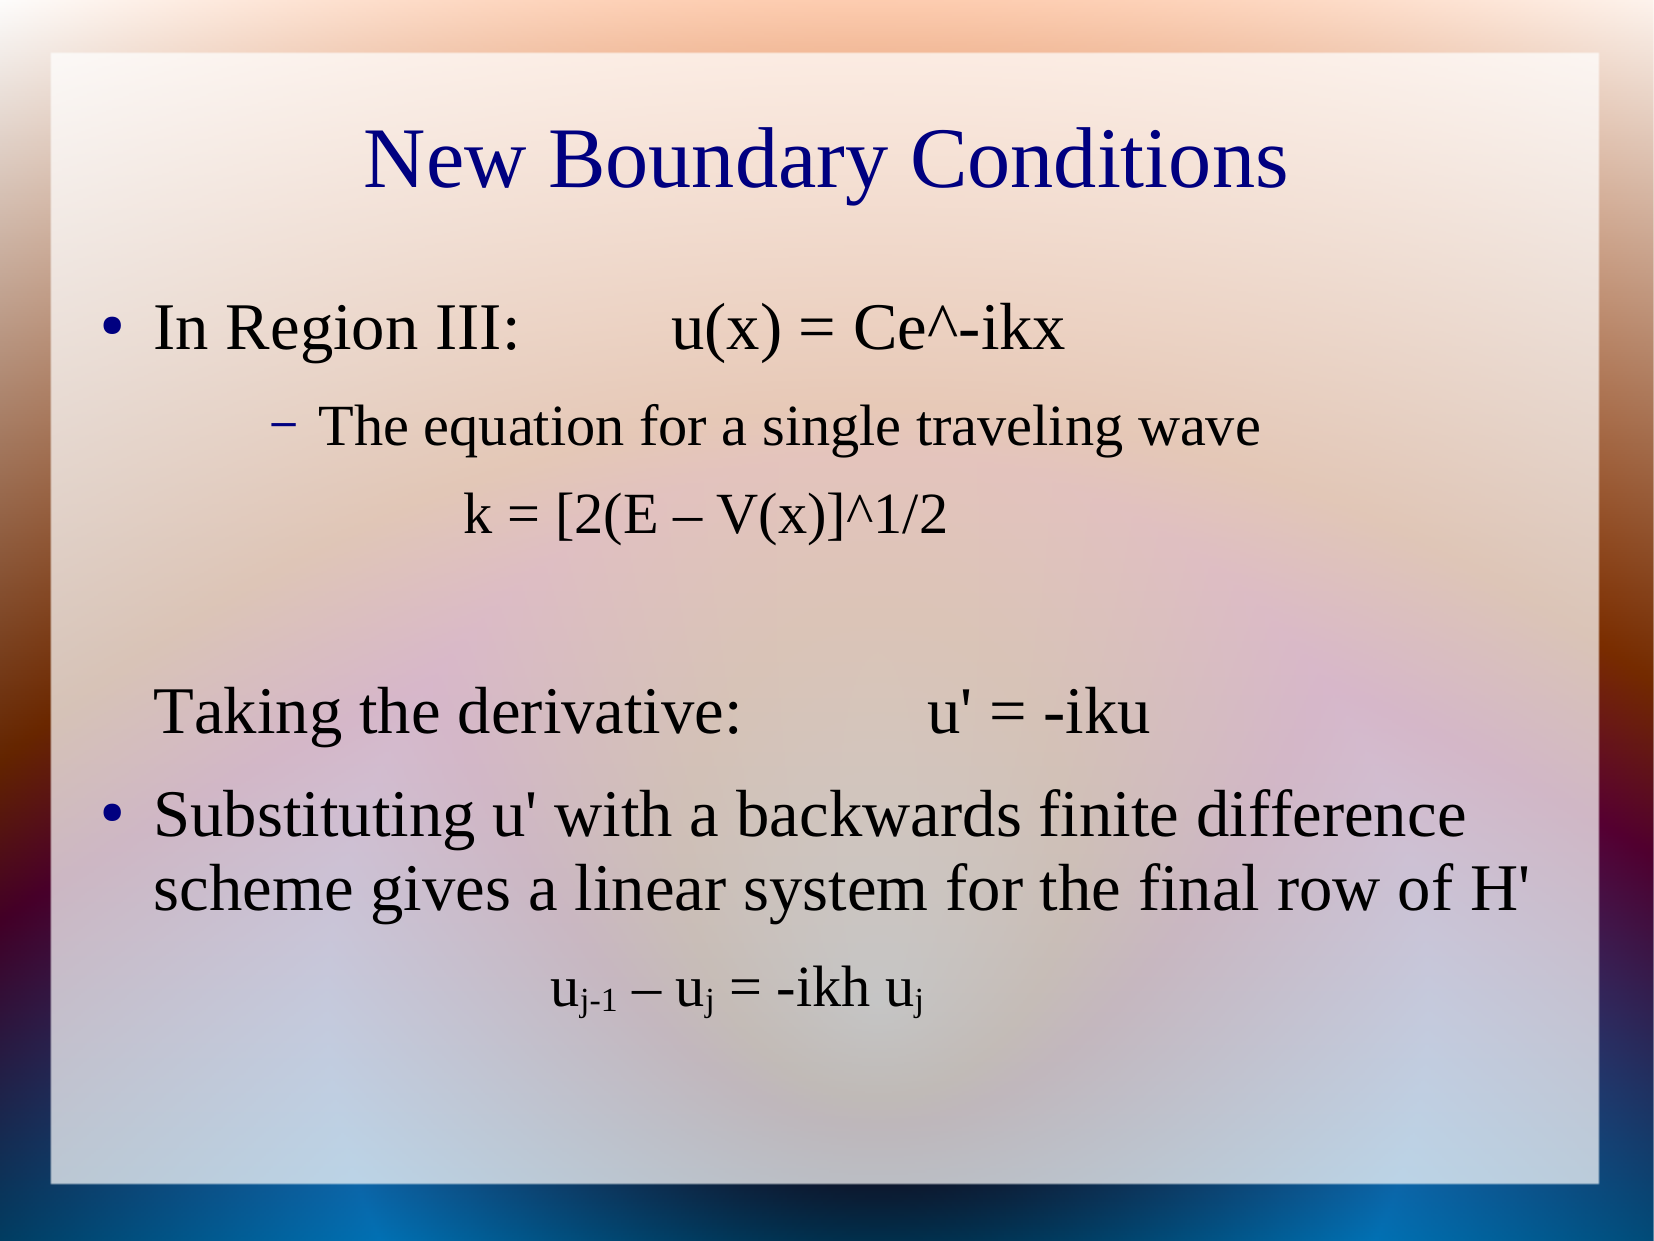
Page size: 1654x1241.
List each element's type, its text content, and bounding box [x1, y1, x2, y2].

list In Region III: u(x) = Ce^-ikx The equation for a single traveling wave k = [2(E – V(x)]^1/2 Taking the derivative: u' = -iku Substituting u' with a backwards finite difference scheme gives a linear system for the final row of H' uj-1 – uj = -ikh uj [82, 290, 1571, 1139]
picture [0, 0, 1654, 1241]
title New Boundary Conditions [82, 55, 1571, 263]
